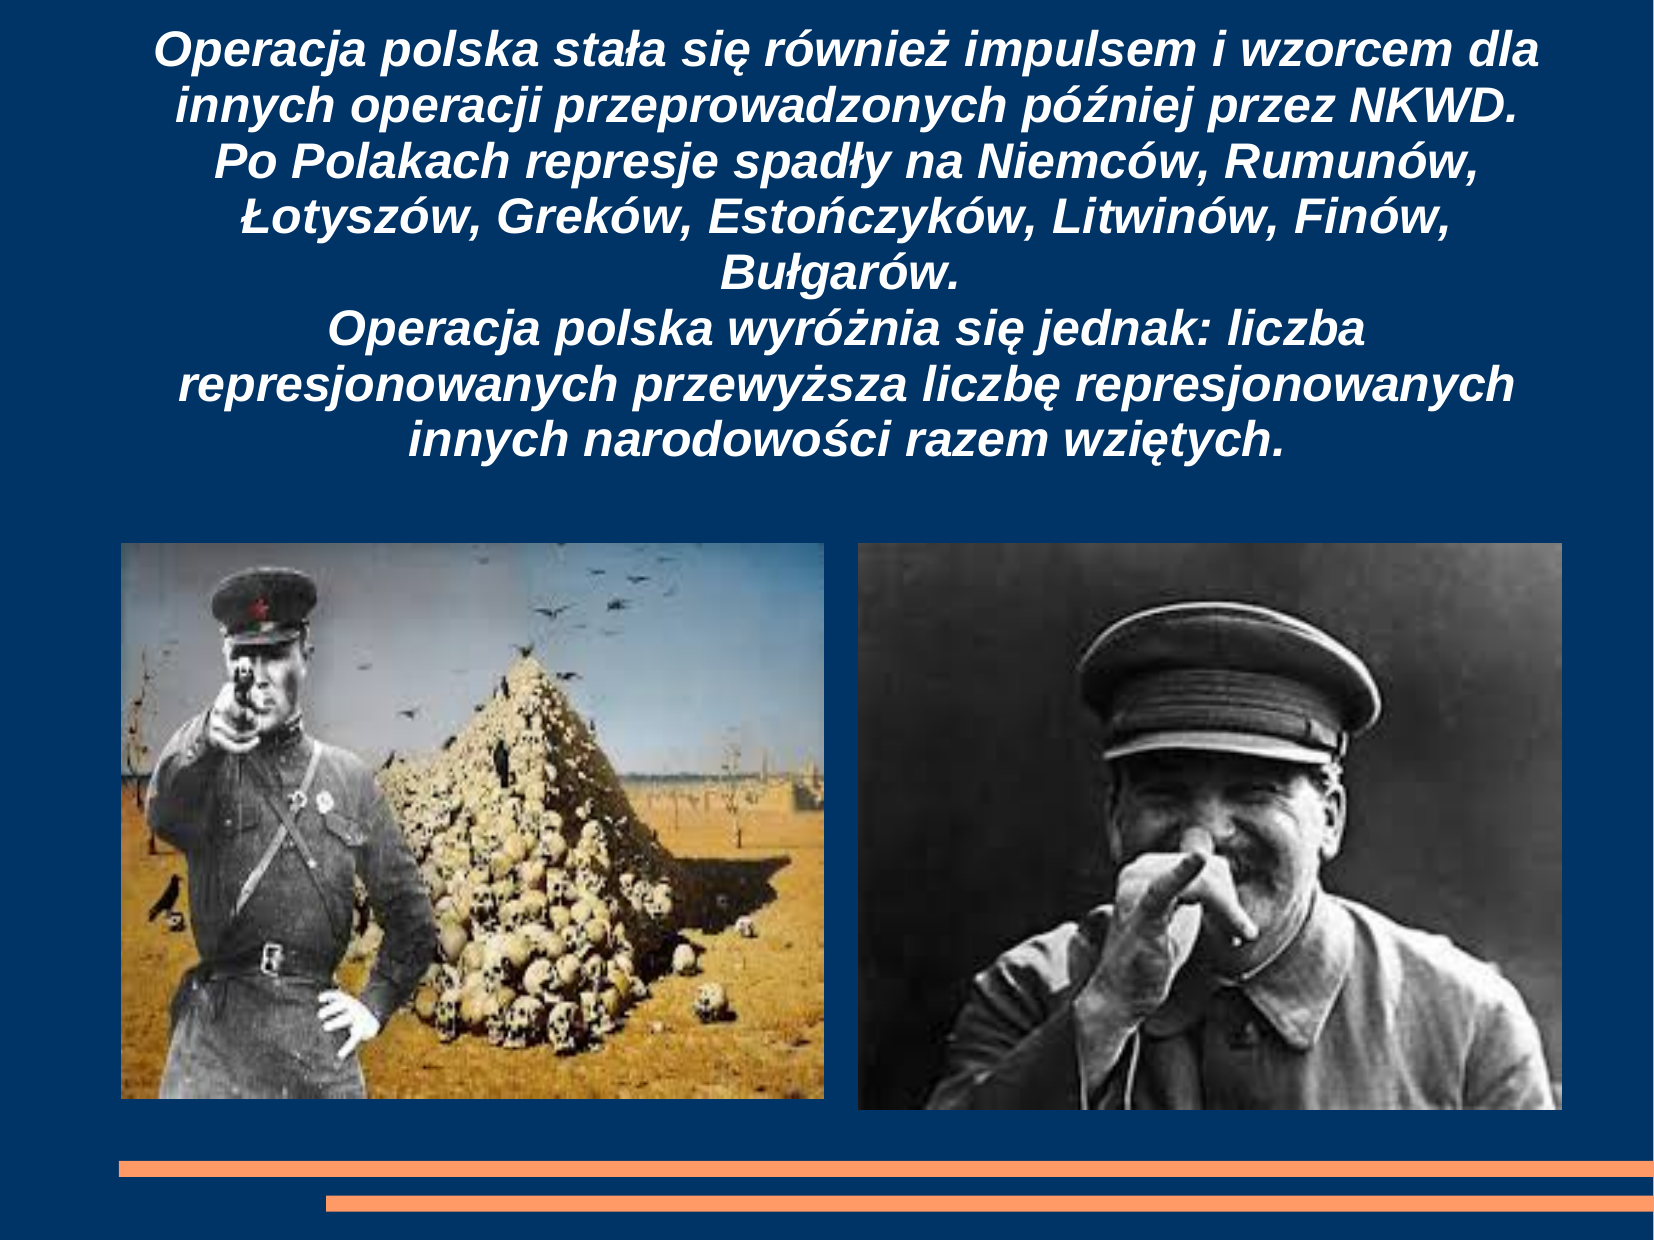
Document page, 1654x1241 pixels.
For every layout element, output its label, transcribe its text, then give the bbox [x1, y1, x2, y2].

title Operacja polska stała się również impulsem i wzorcem dla innych operacji przeprowadzonych później przez NKWD. Po Polakach represje spadły na Niemców, Rumunów, Łotyszów, Greków, Estończyków, Litwinów, Finów, Bułgarów. Operacja polska wyróżnia się jednak: liczba represjonowanych przewyższa liczbę represjonowanych innych narodowości razem wziętych. [141, 0, 1554, 509]
picture [858, 543, 1562, 1110]
picture [121, 543, 824, 1099]
